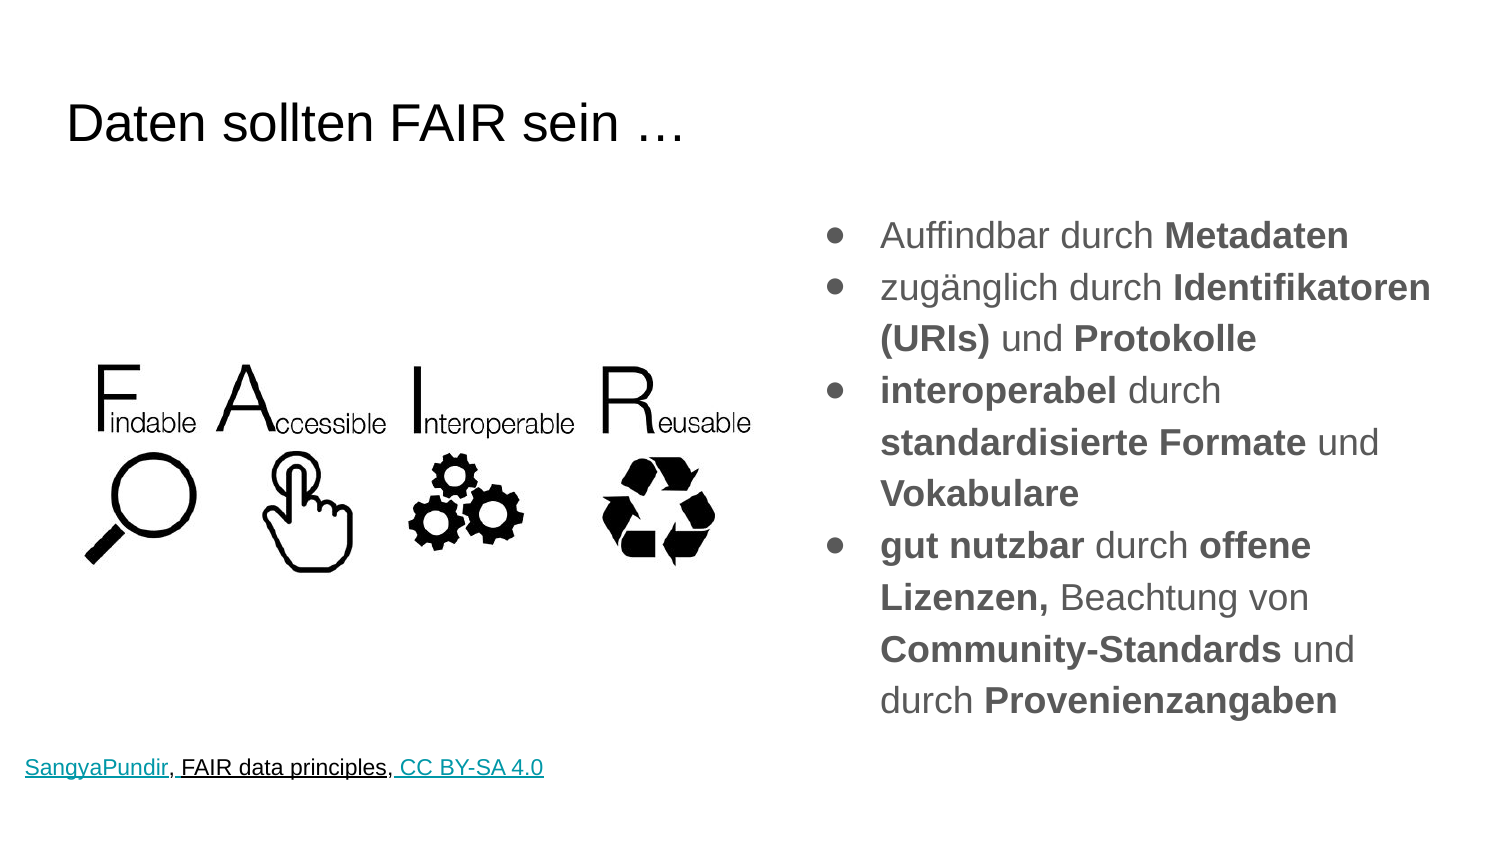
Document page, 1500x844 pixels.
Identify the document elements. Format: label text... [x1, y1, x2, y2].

title Daten sollten FAIR sein … [51, 72, 1449, 167]
picture [51, 347, 768, 591]
text_box SangyaPundir, FAIR data principles, CC BY-SA 4.0 [9, 737, 1472, 795]
list Auffindbar durch Metadaten zugänglich durch Identifikatoren (URIs) und Protokolle interoperabel durch standardisierte Formate und Vokabulare gut nutzbar durch offene Lizenzen, Beachtung von Community-Standards und durch Provenienzangaben [790, 189, 1449, 737]
